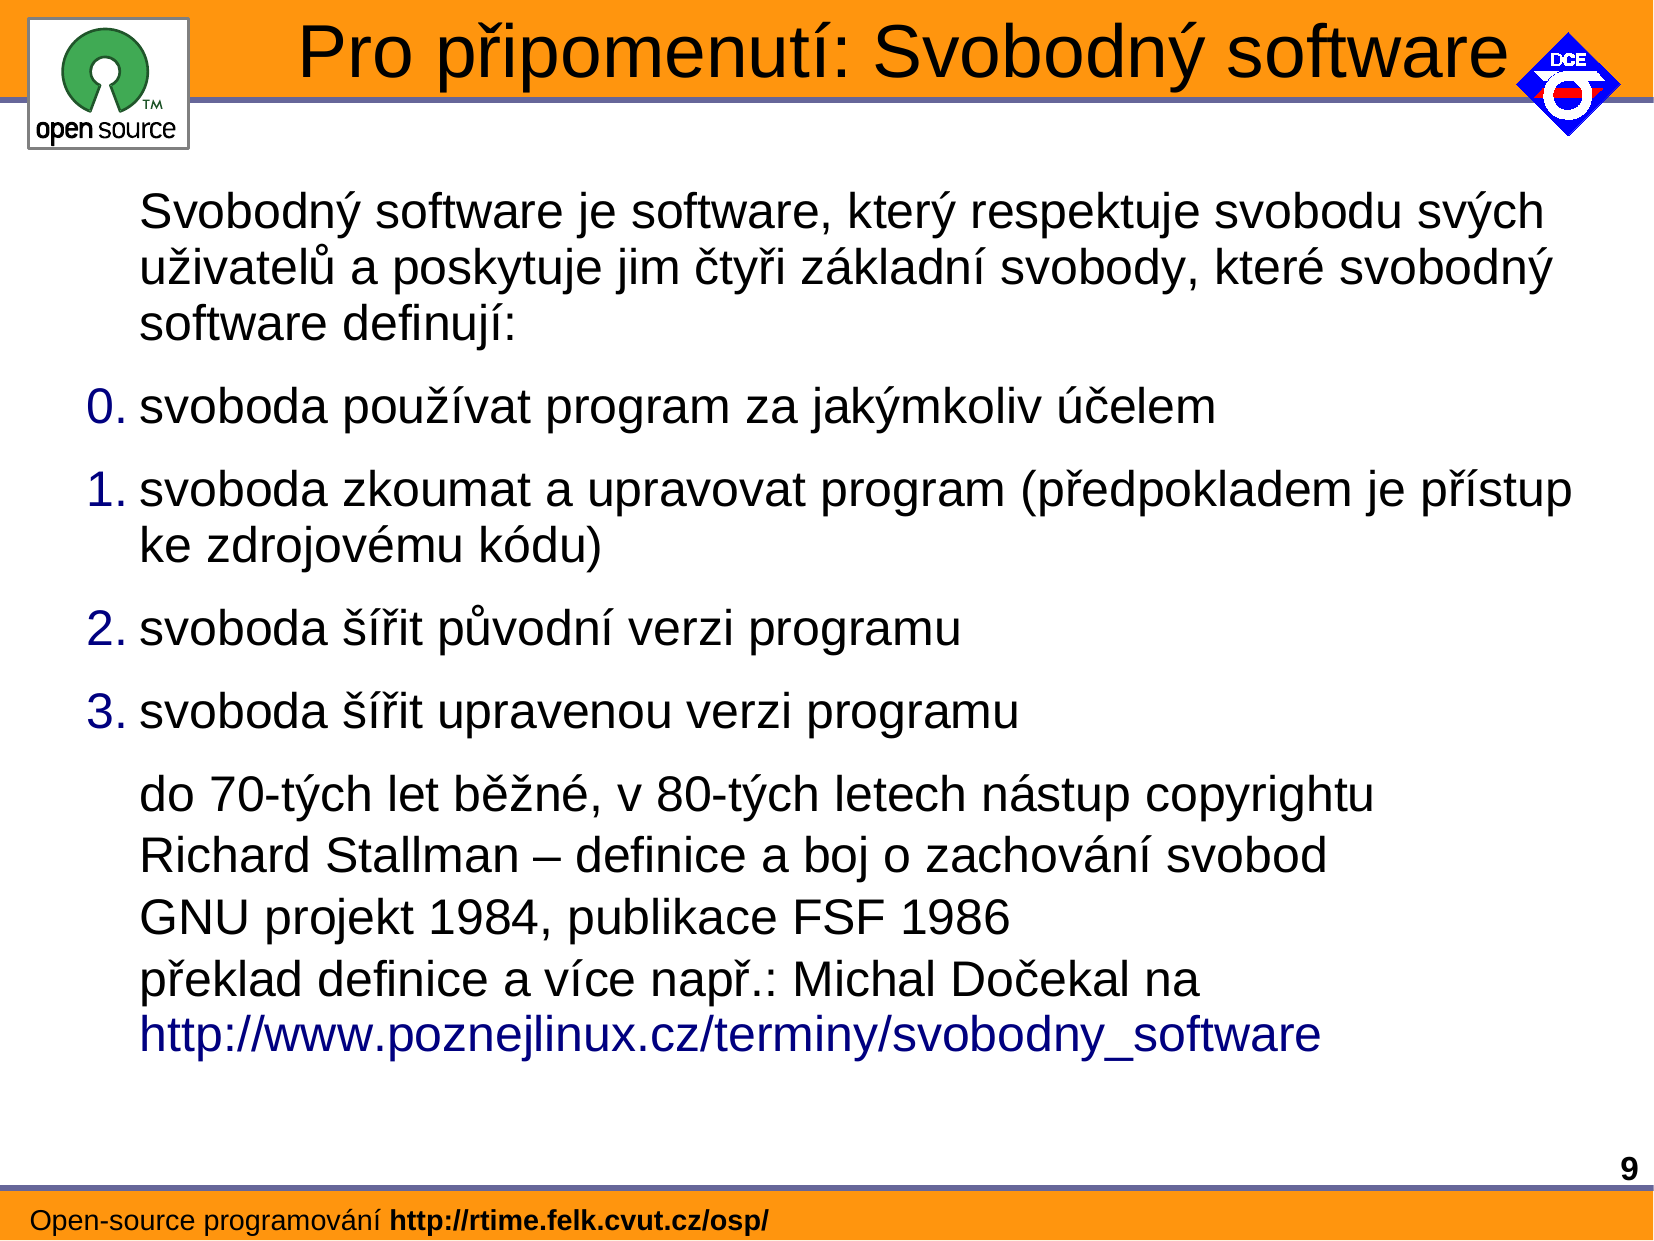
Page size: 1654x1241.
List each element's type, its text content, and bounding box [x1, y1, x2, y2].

title Pro připomenutí: Svobodný software [178, 4, 1631, 98]
list Svobodný software je software, který respektuje svobodu svých uživatelů a poskytuje jim čtyři základní svobody, které svobodný software definují: svoboda používat program za jakýmkoliv účelem svoboda zkoumat a upravovat program (předpokladem je přístup ke zdrojovému kódu) svoboda šířit původní verzi programu svoboda šířit upravenou verzi programu do 70-tých let běžné, v 80-tých letech nástup copyrightu Richard Stallman – definice a boj o zachování svobod GNU projekt 1984, publikace FSF 1986 překlad definice a více např.: Michal Dočekal na http://www.poznejlinux.cz/terminy/svobodny_software [68, 183, 1592, 1144]
